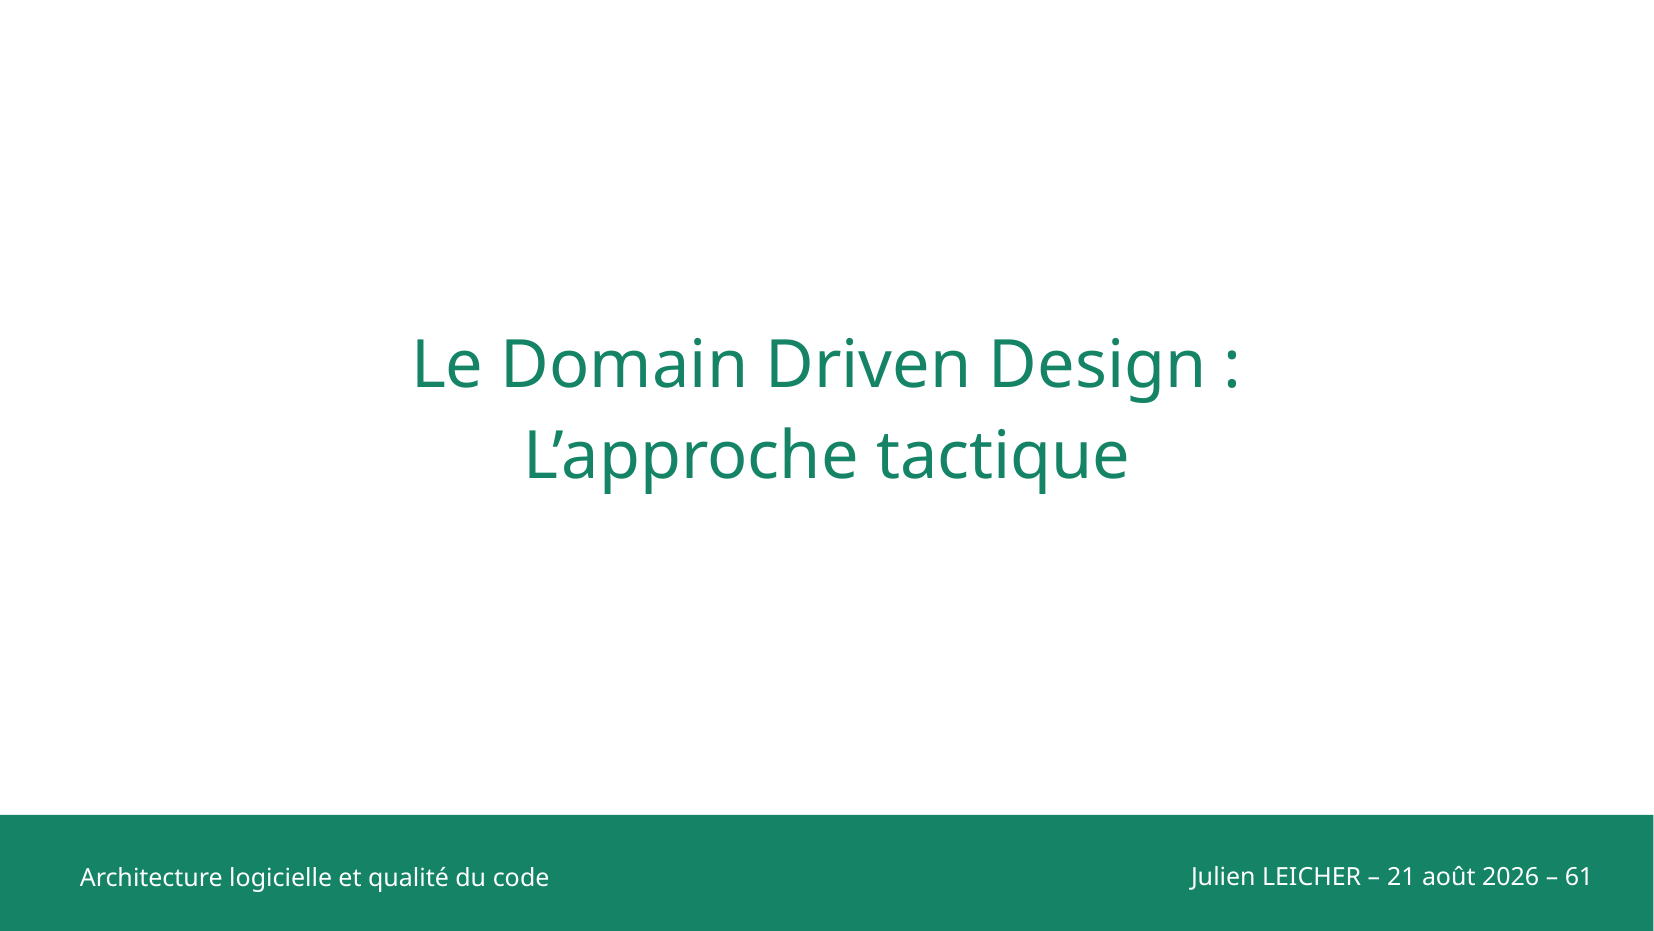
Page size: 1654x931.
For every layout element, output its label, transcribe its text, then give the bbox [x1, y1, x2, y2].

text_box Architecture logicielle et qualité du code [64, 852, 798, 898]
text_box Le Domain Driven Design : L’approche tactique [0, 0, 1654, 814]
text_box Julien LEICHER – 7 mars 2022 – <numéro> [0, 814, 1654, 931]
